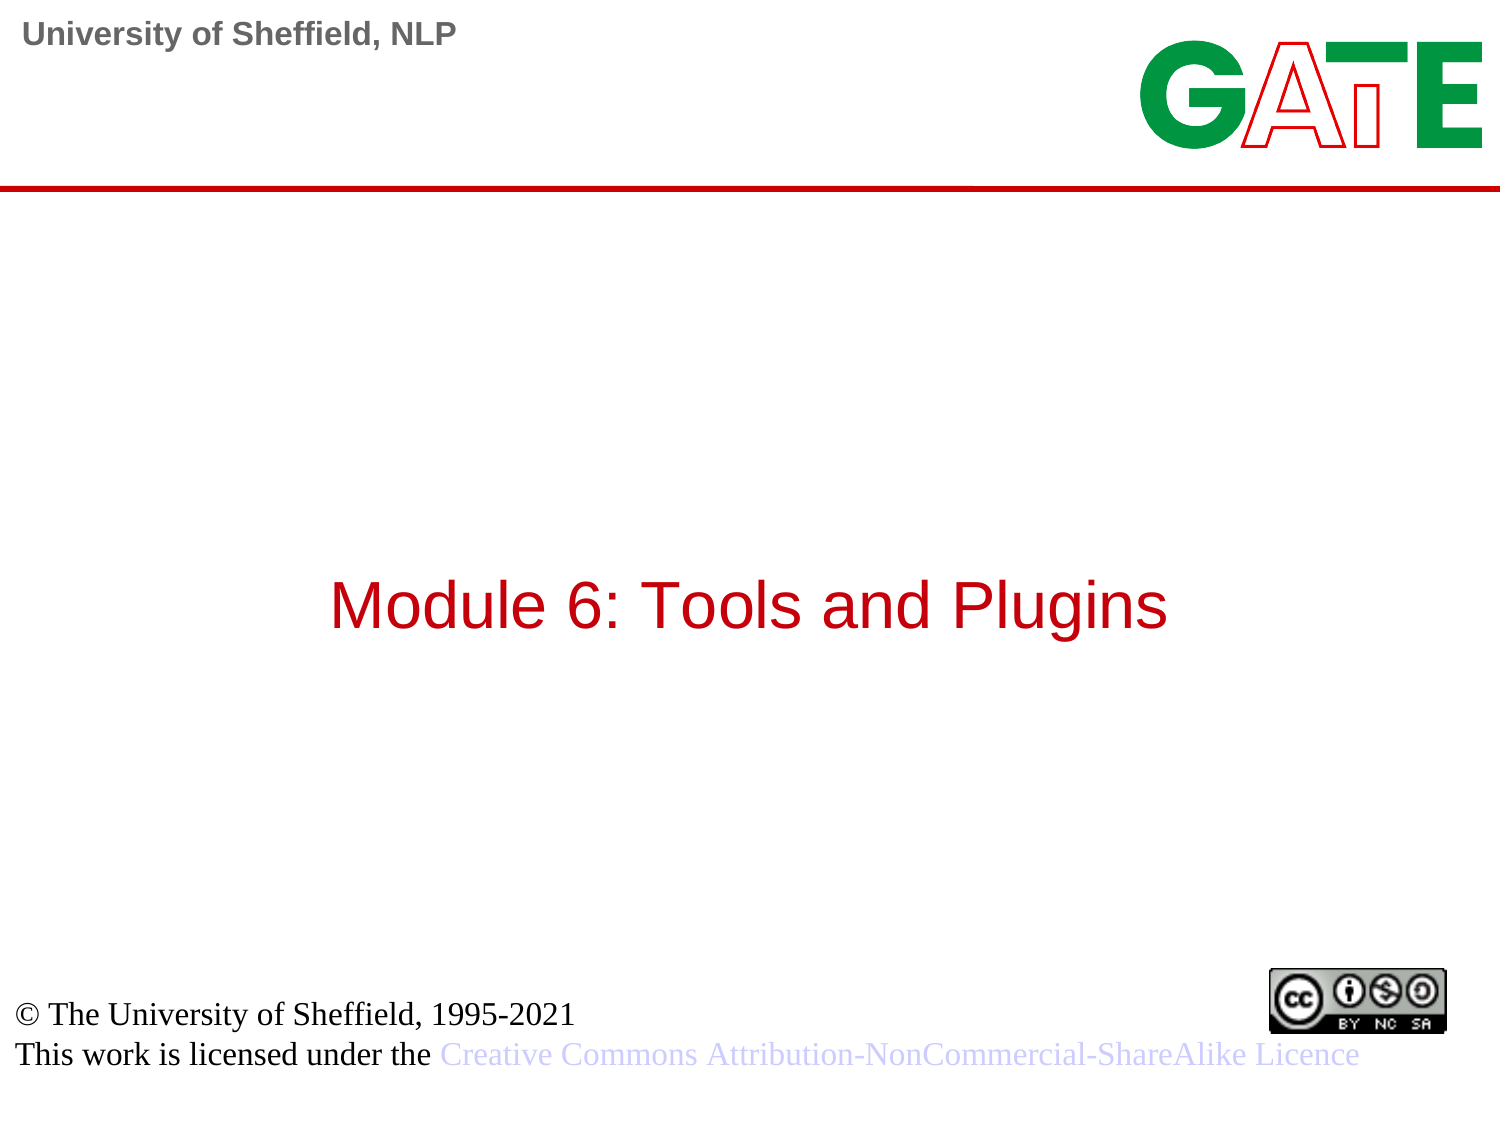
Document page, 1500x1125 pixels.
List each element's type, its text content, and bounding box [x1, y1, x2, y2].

picture [1269, 968, 1447, 1034]
text_box © The University of Sheffield, 1995-2021 This work is licensed under the Creative Commons Attribution-NonCommercial-ShareAlike Licence [0, 944, 1500, 1122]
picture [1133, 23, 1489, 166]
title Module 6: Tools and Plugins [0, 486, 1500, 720]
